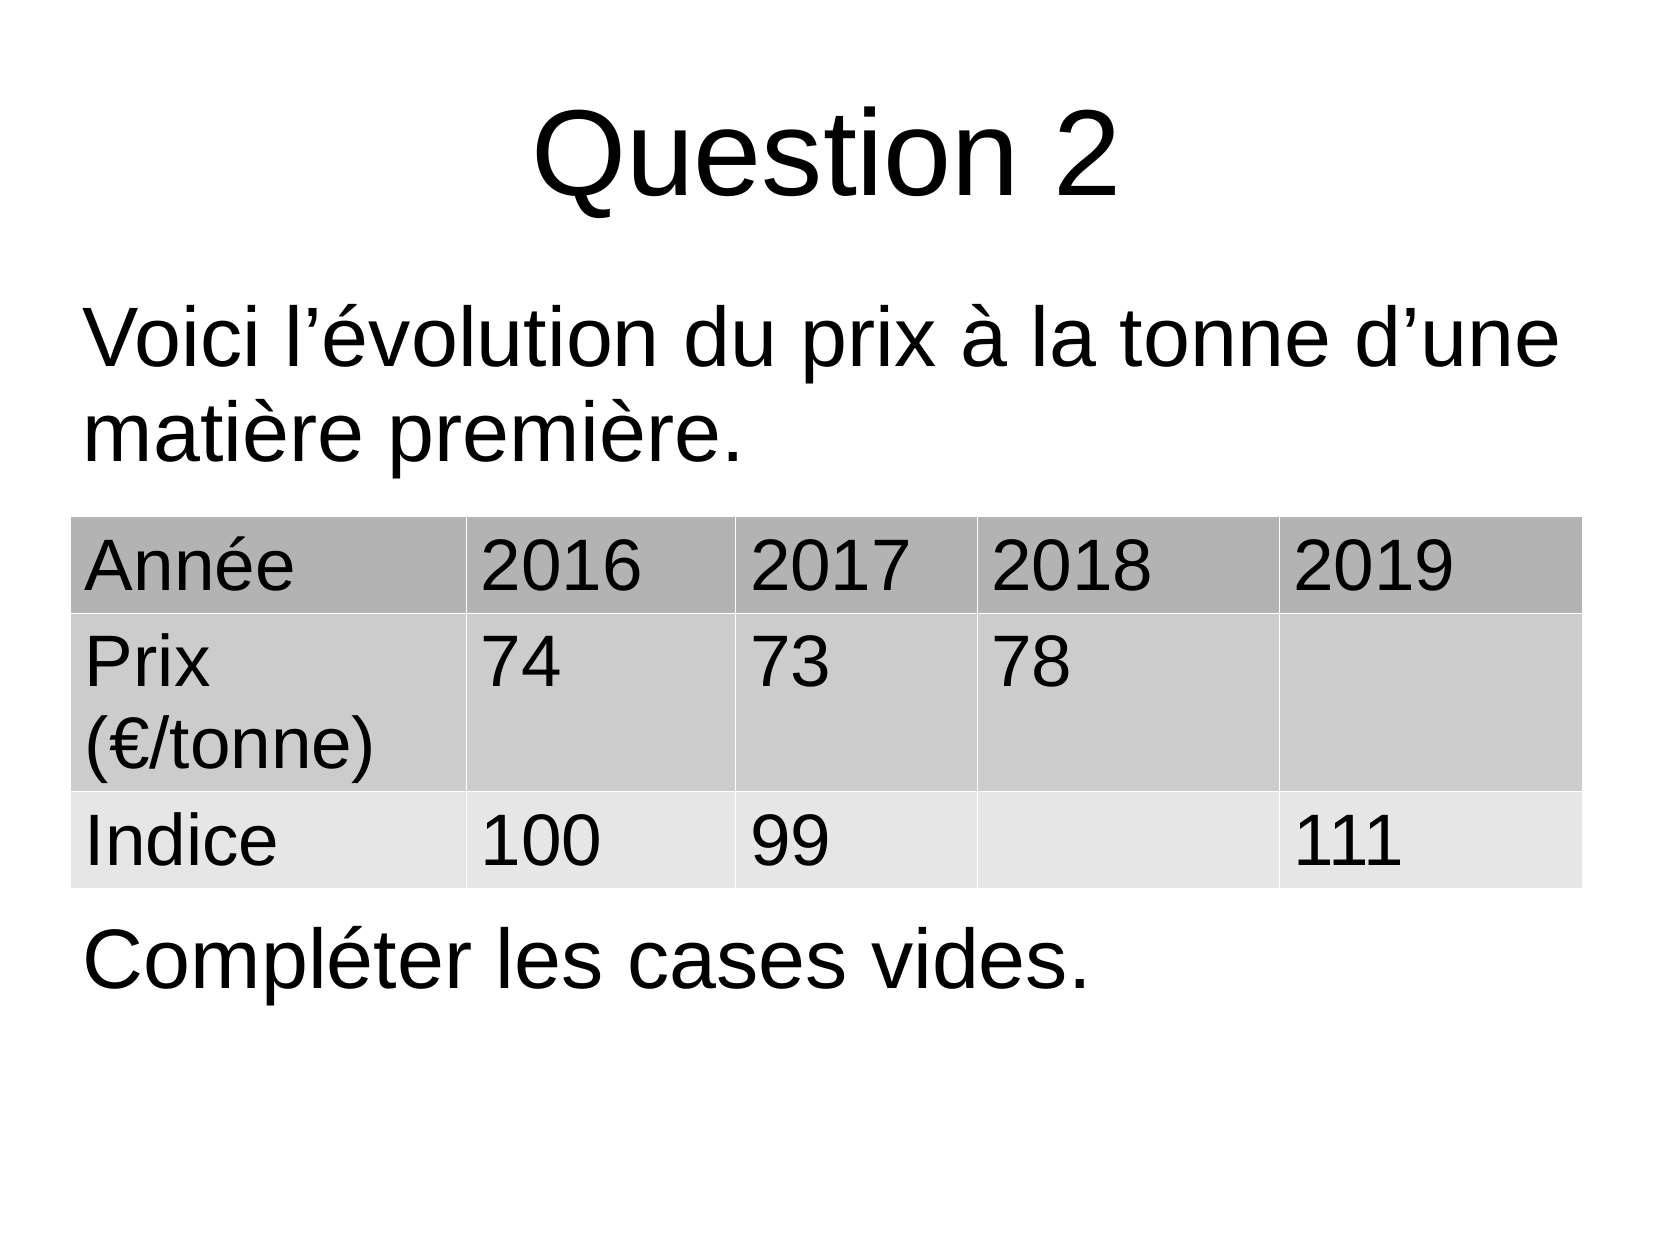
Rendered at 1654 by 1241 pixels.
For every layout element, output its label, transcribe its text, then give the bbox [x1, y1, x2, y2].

list Voici l’évolution du prix à la tonne d’une matière première. Compléter les cases vides. [82, 290, 1571, 516]
table_cell 99 [736, 792, 977, 888]
list Voici l’évolution du prix à la tonne d’une matière première. Compléter les cases vides. [82, 889, 1571, 1010]
table_header 2018 [978, 517, 1279, 613]
table_cell 78 [978, 614, 1279, 791]
table_header Année [71, 517, 466, 613]
title Question 2 [82, 49, 1571, 257]
table_cell 74 [467, 614, 735, 791]
table_cell 73 [736, 614, 977, 791]
table_cell Prix (€/tonne) [71, 614, 466, 791]
table_cell 100 [467, 792, 735, 888]
table_header 2017 [736, 517, 977, 613]
table_cell [1280, 614, 1582, 791]
table_cell Indice [71, 792, 466, 888]
table_cell 111 [1280, 792, 1582, 888]
table_cell [978, 792, 1279, 888]
table_header 2019 [1280, 517, 1582, 613]
table_header 2016 [467, 517, 735, 613]
